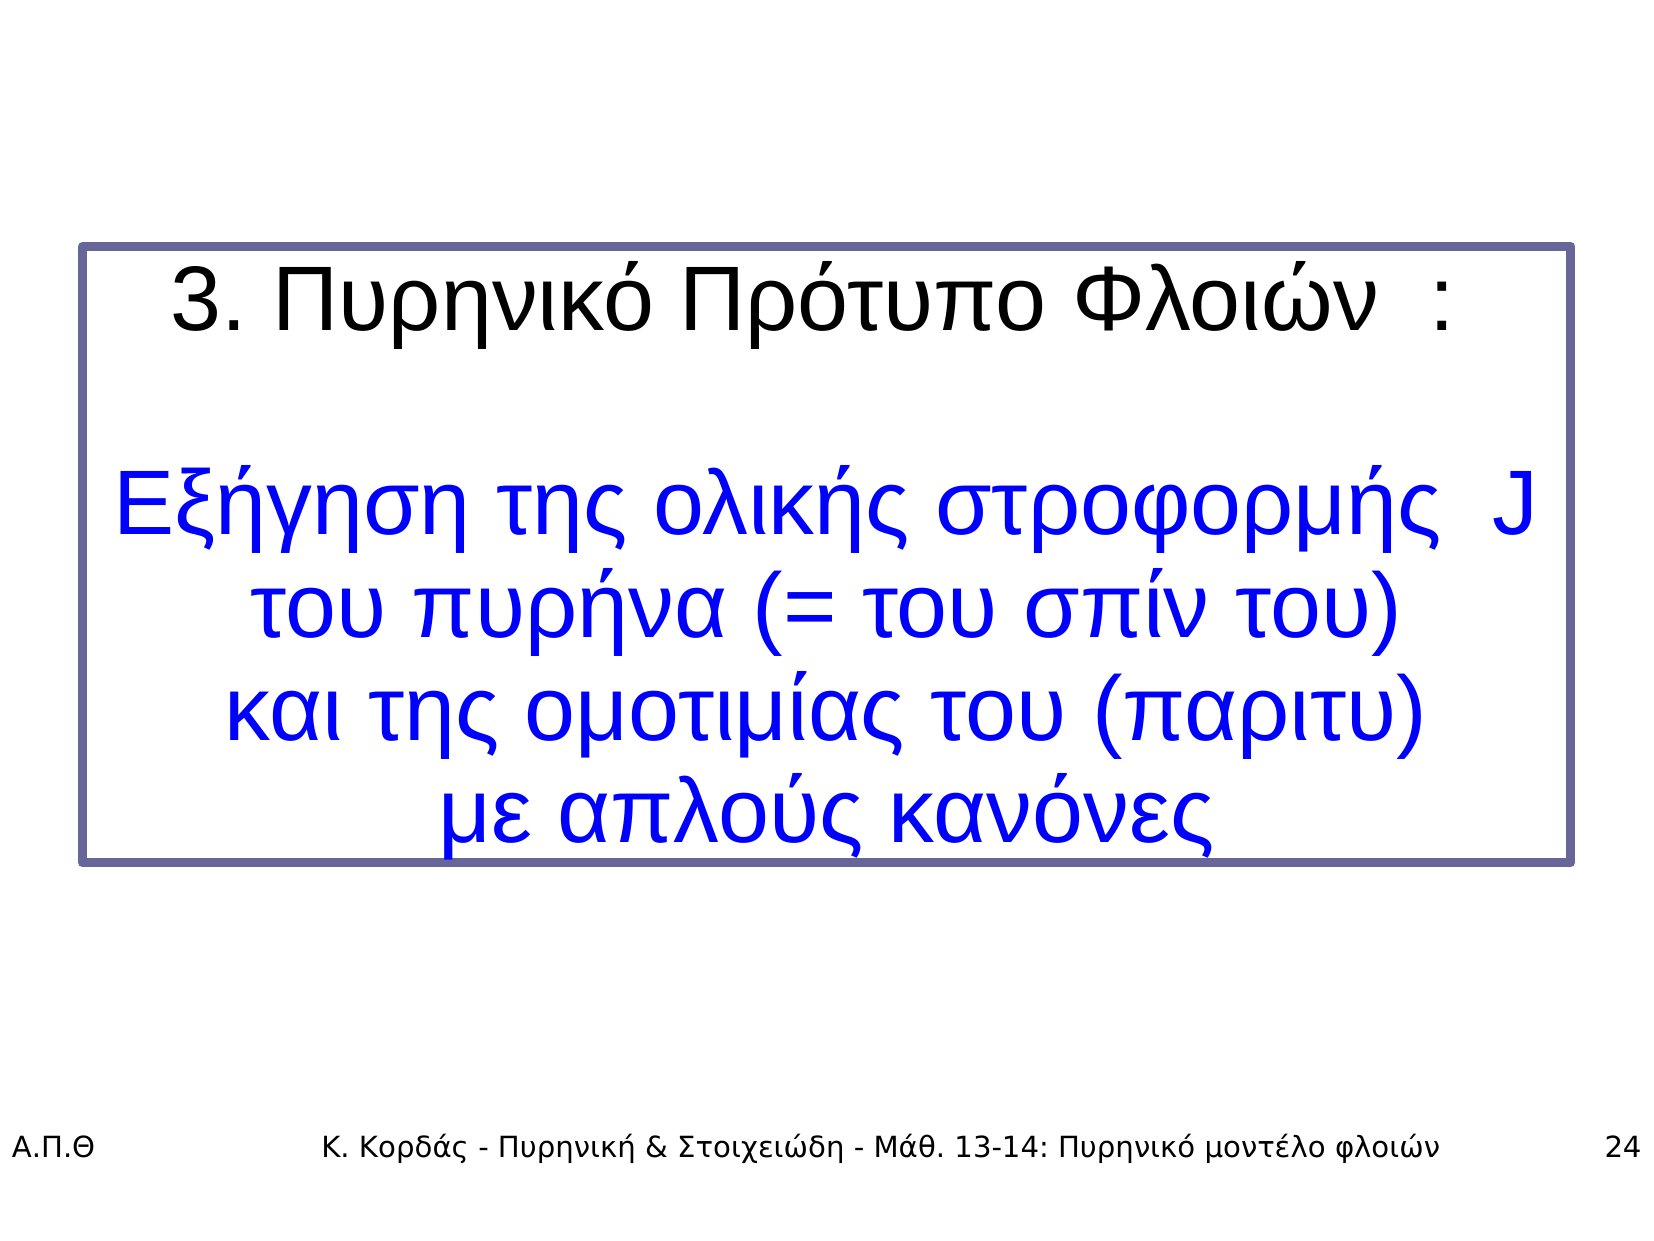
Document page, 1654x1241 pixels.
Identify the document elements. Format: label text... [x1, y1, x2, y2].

title 3. Πυρηνικό Πρότυπο Φλοιών : Εξήγηση της ολικής στροφορμής J του πυρήνα (= του σπίν του) και της ομοτιμίας του (παριτυ) με απλούς κανόνες [82, 246, 1571, 863]
